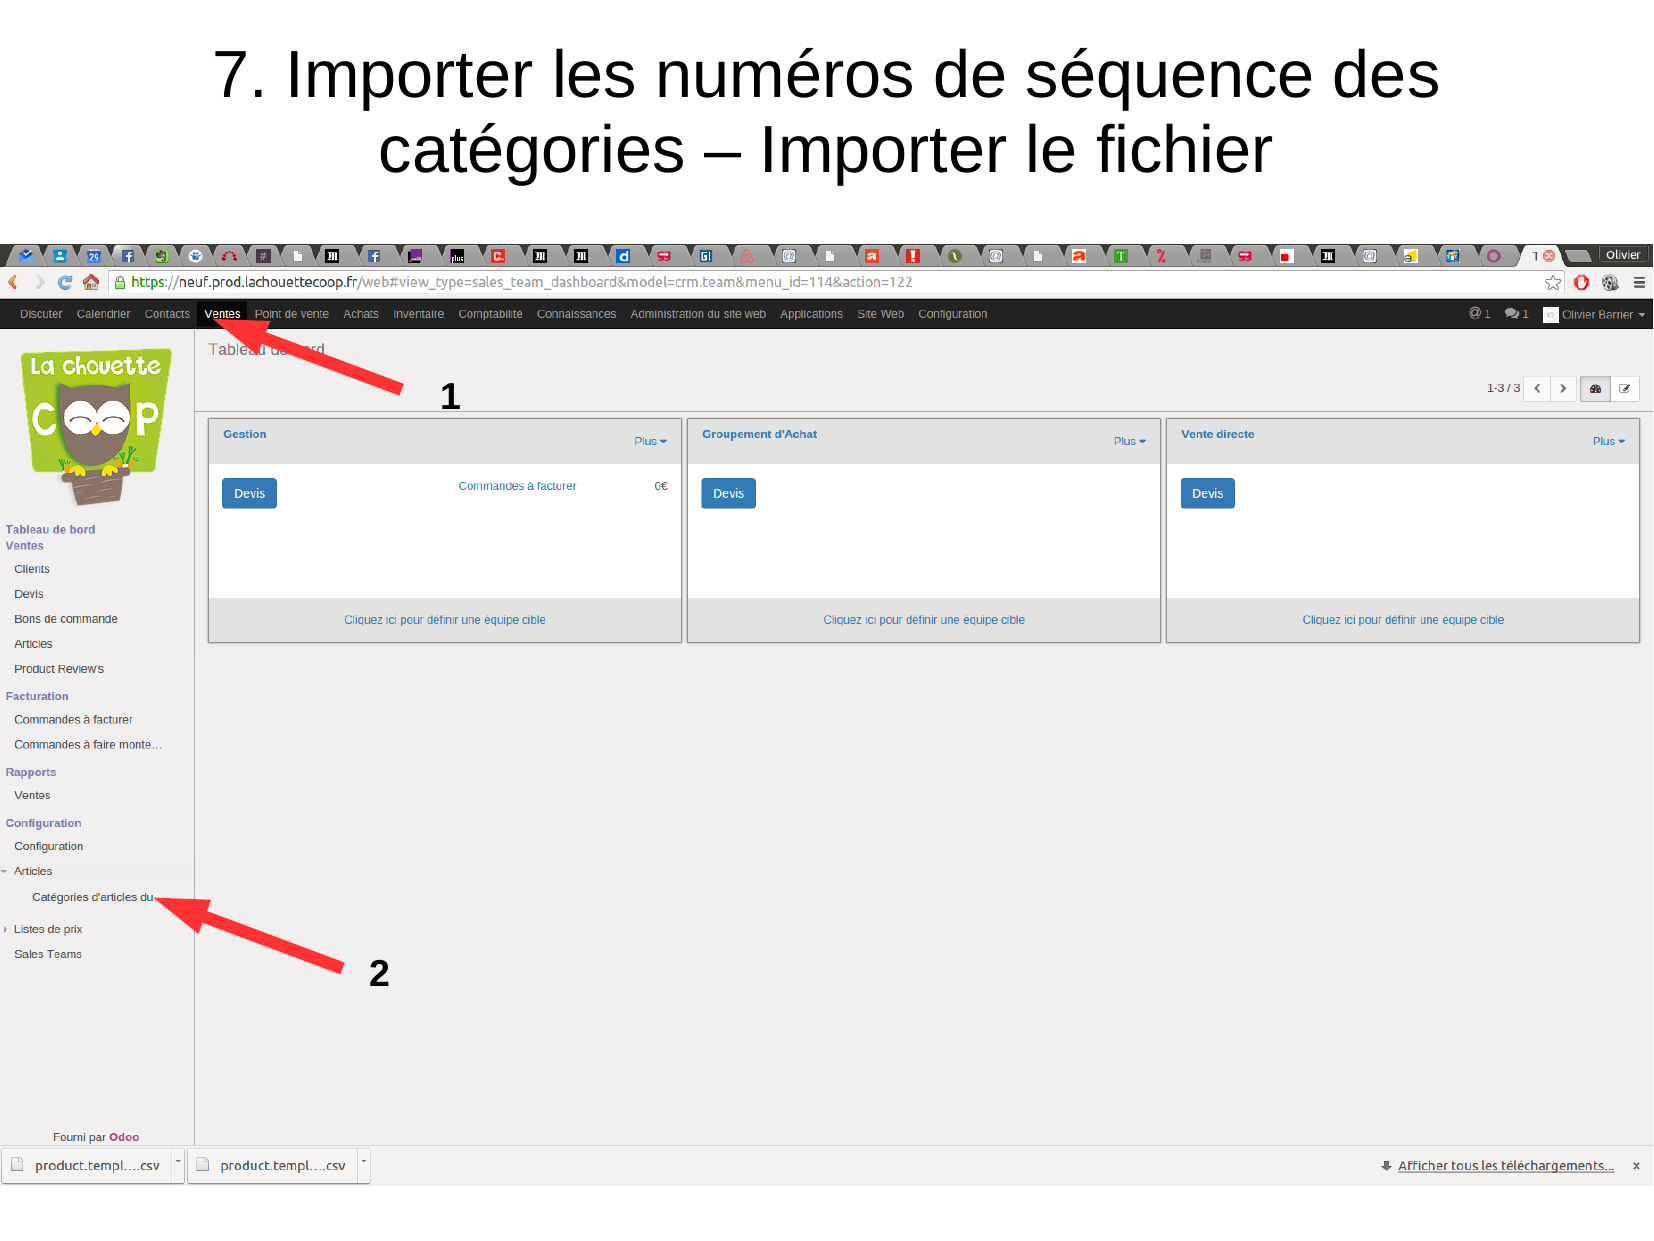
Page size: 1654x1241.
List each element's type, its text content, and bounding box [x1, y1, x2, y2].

text_box 1 [425, 368, 476, 426]
title 7. Importer les numéros de séquence des catégories – Importer le fichier [82, 8, 1571, 216]
text_box 2 [354, 944, 405, 1002]
picture [0, 244, 1653, 1186]
